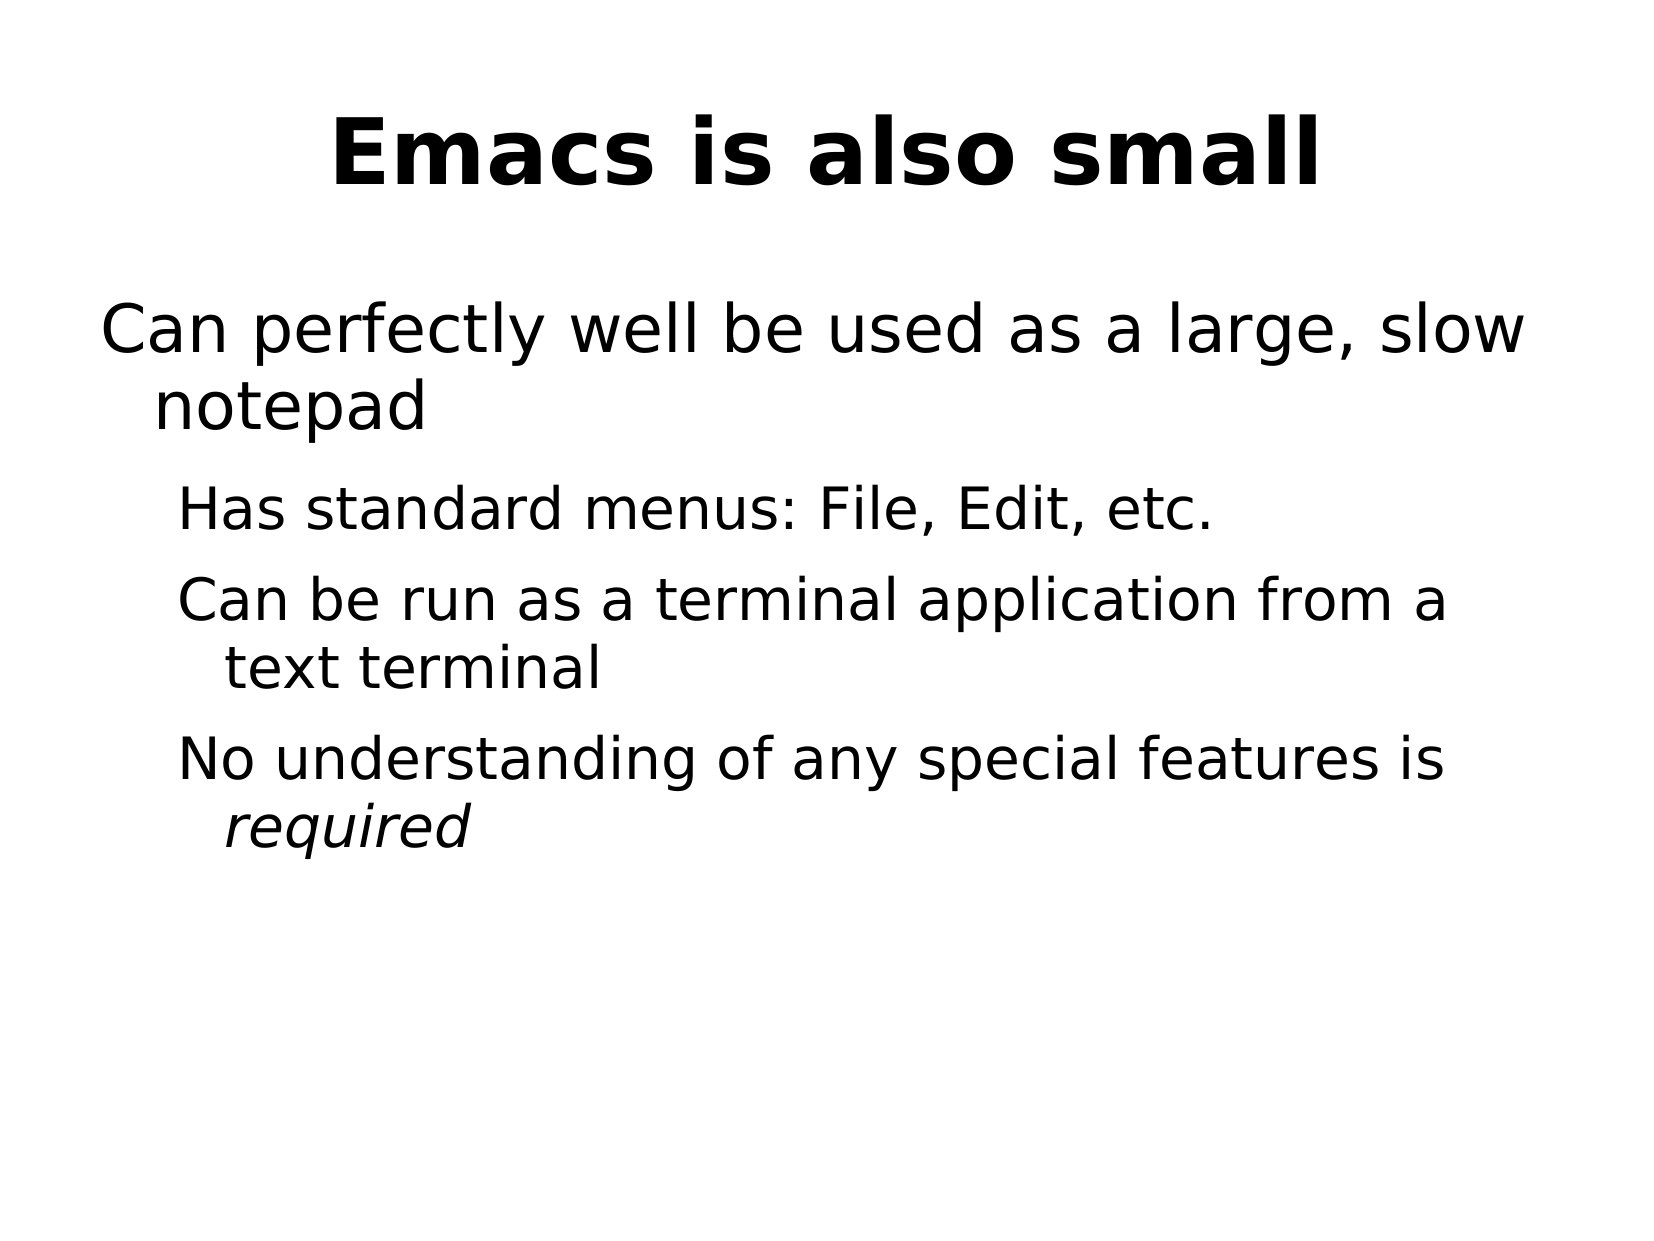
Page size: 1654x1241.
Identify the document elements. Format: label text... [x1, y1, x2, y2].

list Can perfectly well be used as a large, slow notepad Has standard menus: File, Edit, etc. Can be run as a terminal application from a text terminal No understanding of any special features is required [82, 290, 1571, 1109]
title Emacs is also small [82, 49, 1571, 257]
